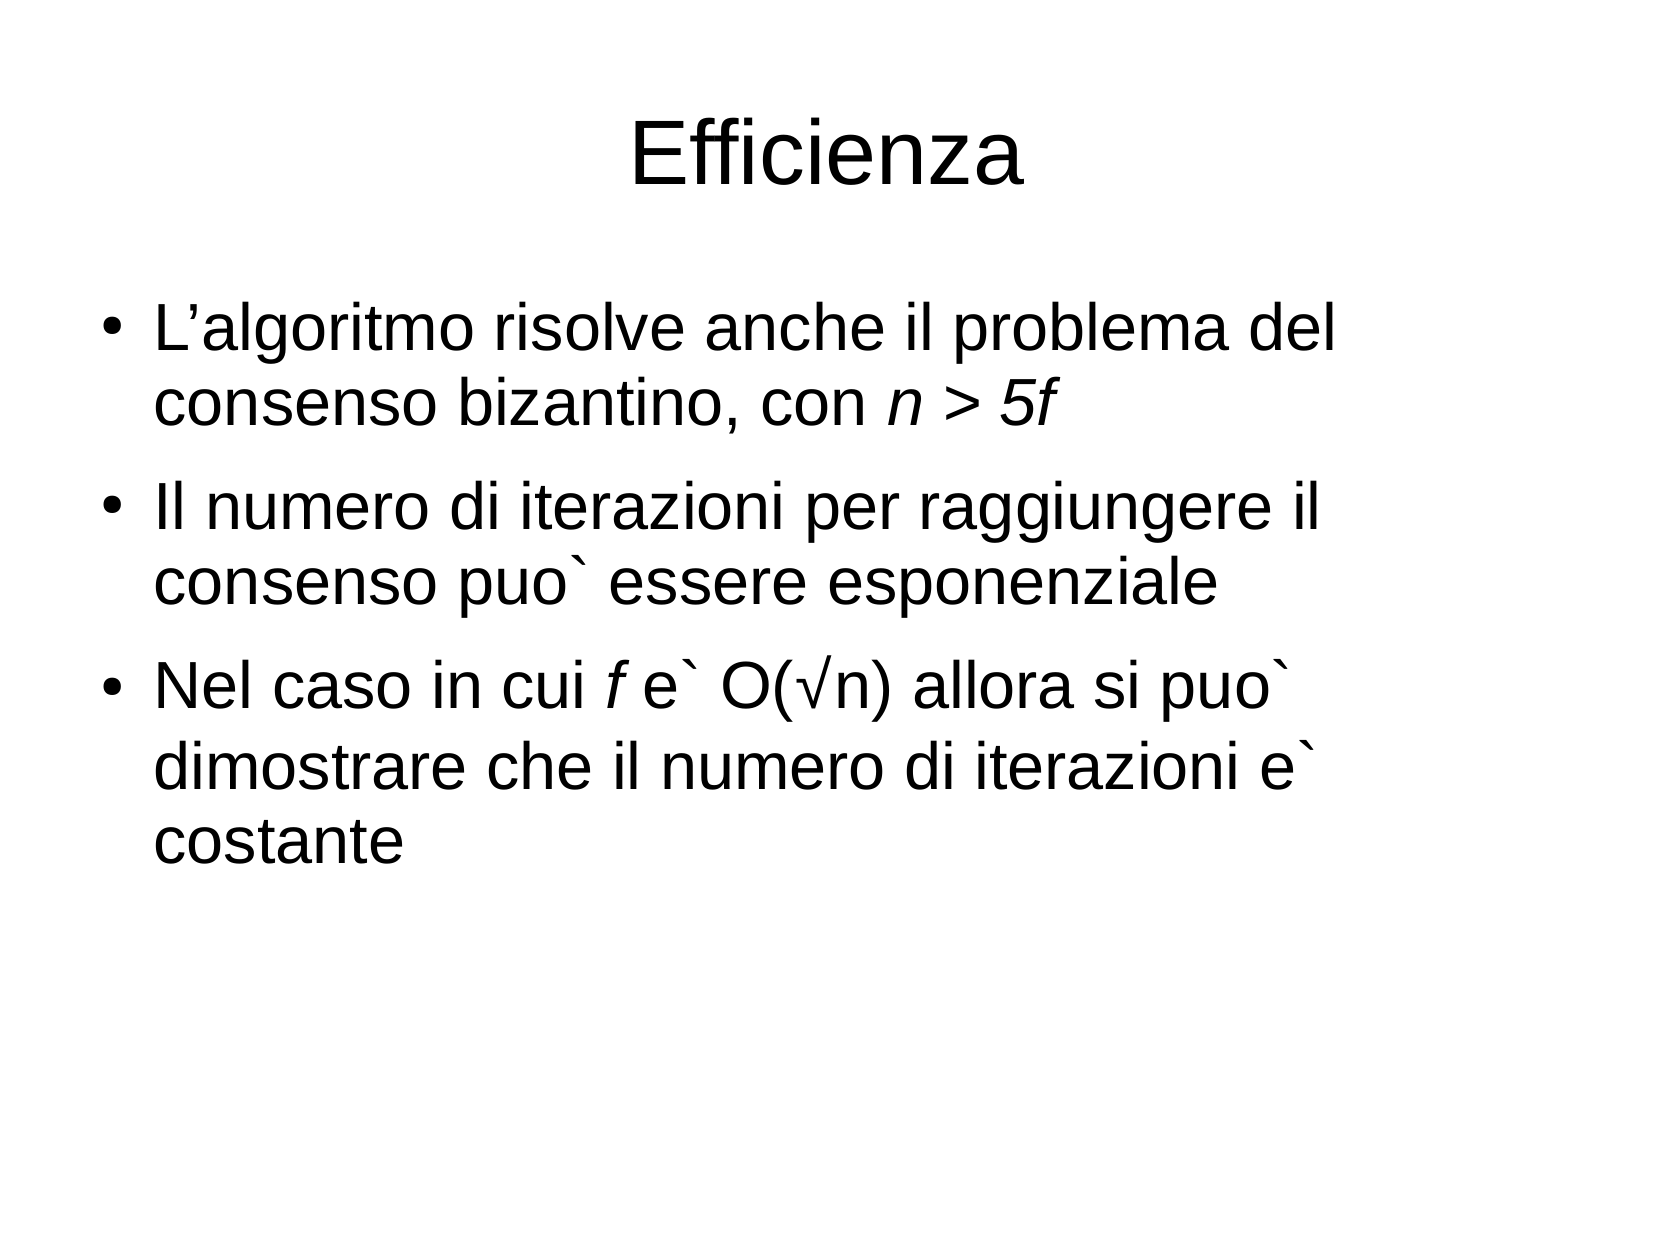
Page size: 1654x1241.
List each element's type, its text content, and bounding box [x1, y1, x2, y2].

list L’algoritmo risolve anche il problema del consenso bizantino, con n > 5f Il numero di iterazioni per raggiungere il consenso puo` essere esponenziale Nel caso in cui f e` O(√n) allora si puo` dimostrare che il numero di iterazioni e` costante [82, 290, 1571, 1010]
title Efficienza [82, 49, 1571, 257]
